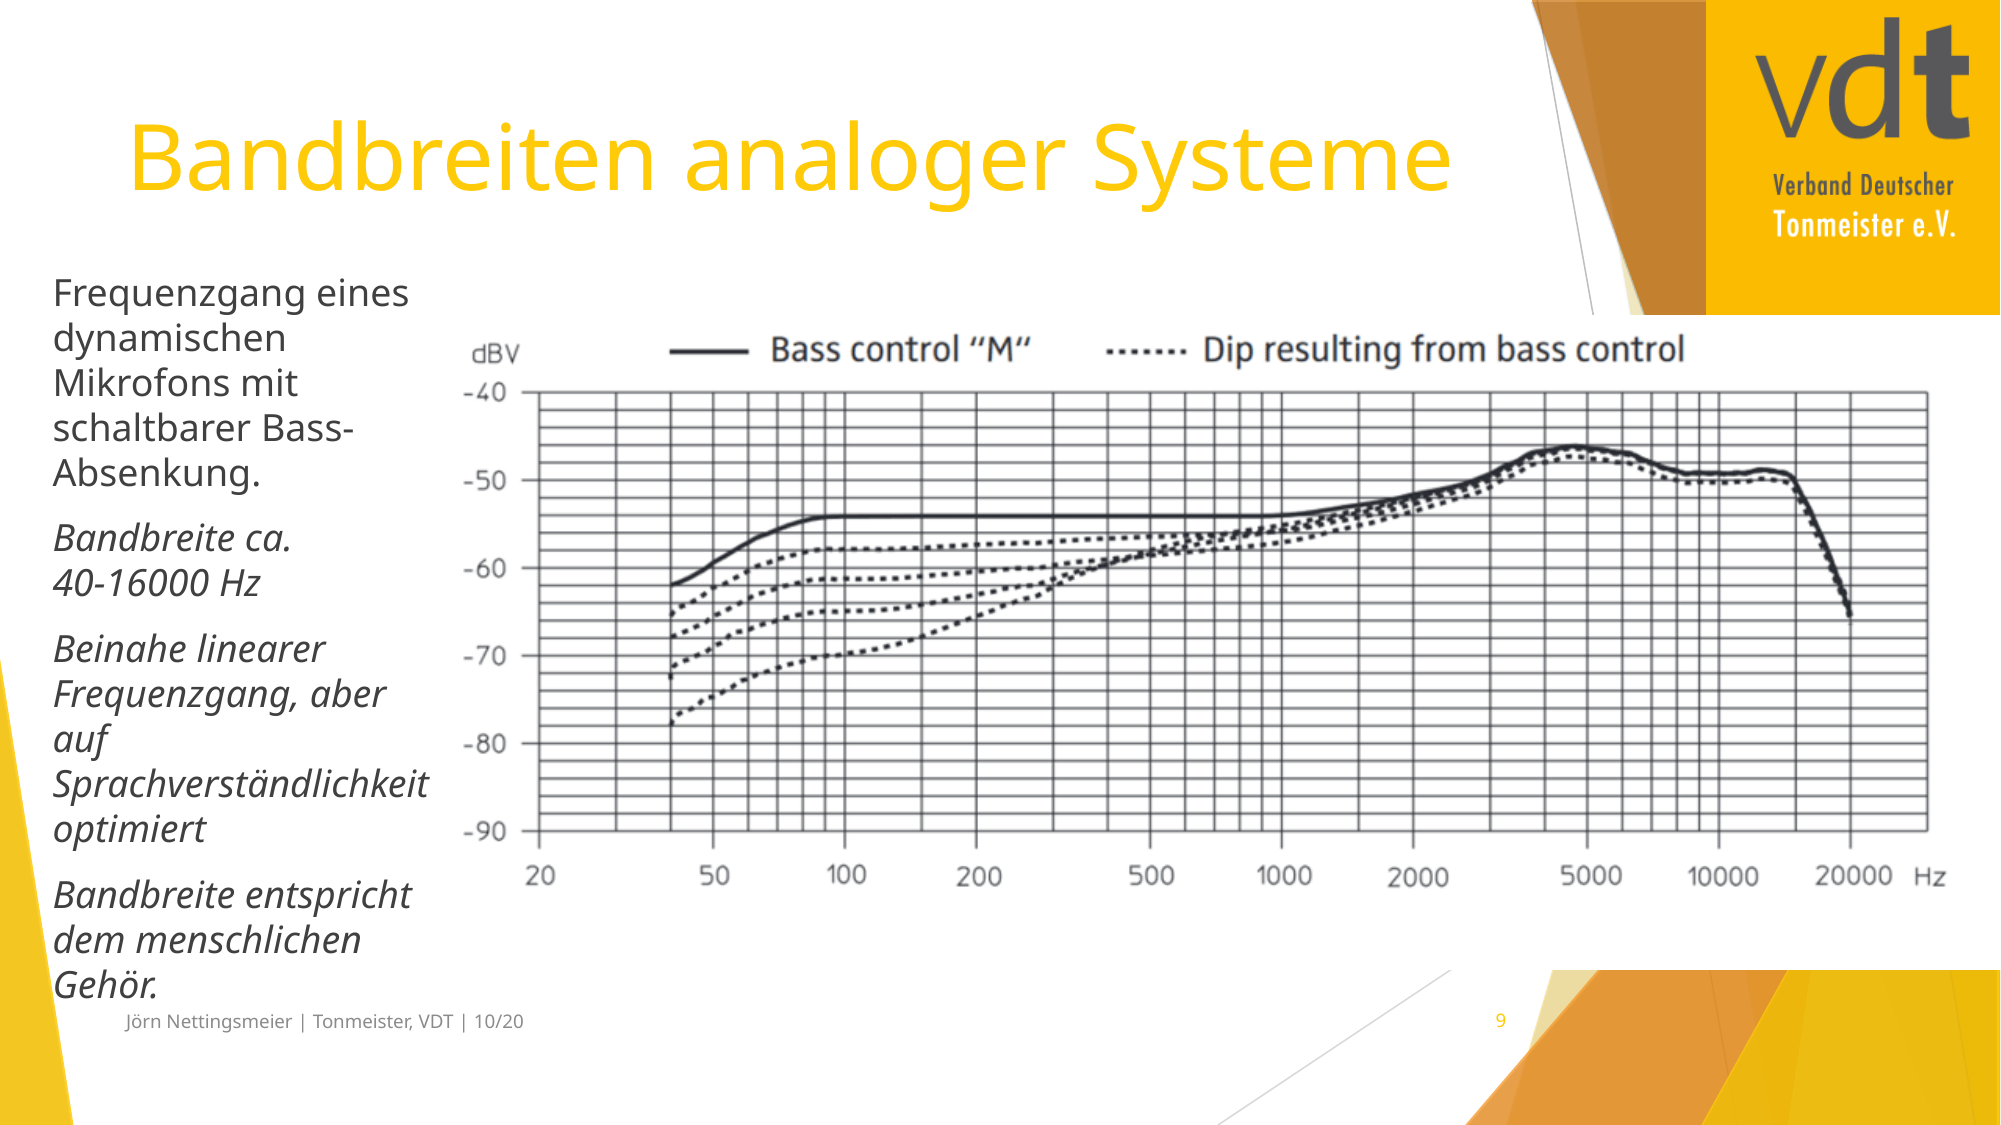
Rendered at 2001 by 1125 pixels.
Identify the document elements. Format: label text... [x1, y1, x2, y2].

text_box Jörn Nettingsmeier | Tonmeister, VDT | 10/20 [111, 991, 1145, 1051]
picture [452, 0, 2001, 970]
slide_number <number> [1409, 991, 1522, 1051]
title Bandbreiten analoger Systeme [111, 79, 1576, 230]
list Frequenzgang eines dynamischen Mikrofons mit schaltbarer Bass-Absenkung. Bandbreite ca. 40-16000 Hz Beinahe linearer Frequenzgang, aber auf Sprachverständlichkeit optimiert Bandbreite entspricht dem menschlichen Gehör. [37, 259, 452, 1015]
